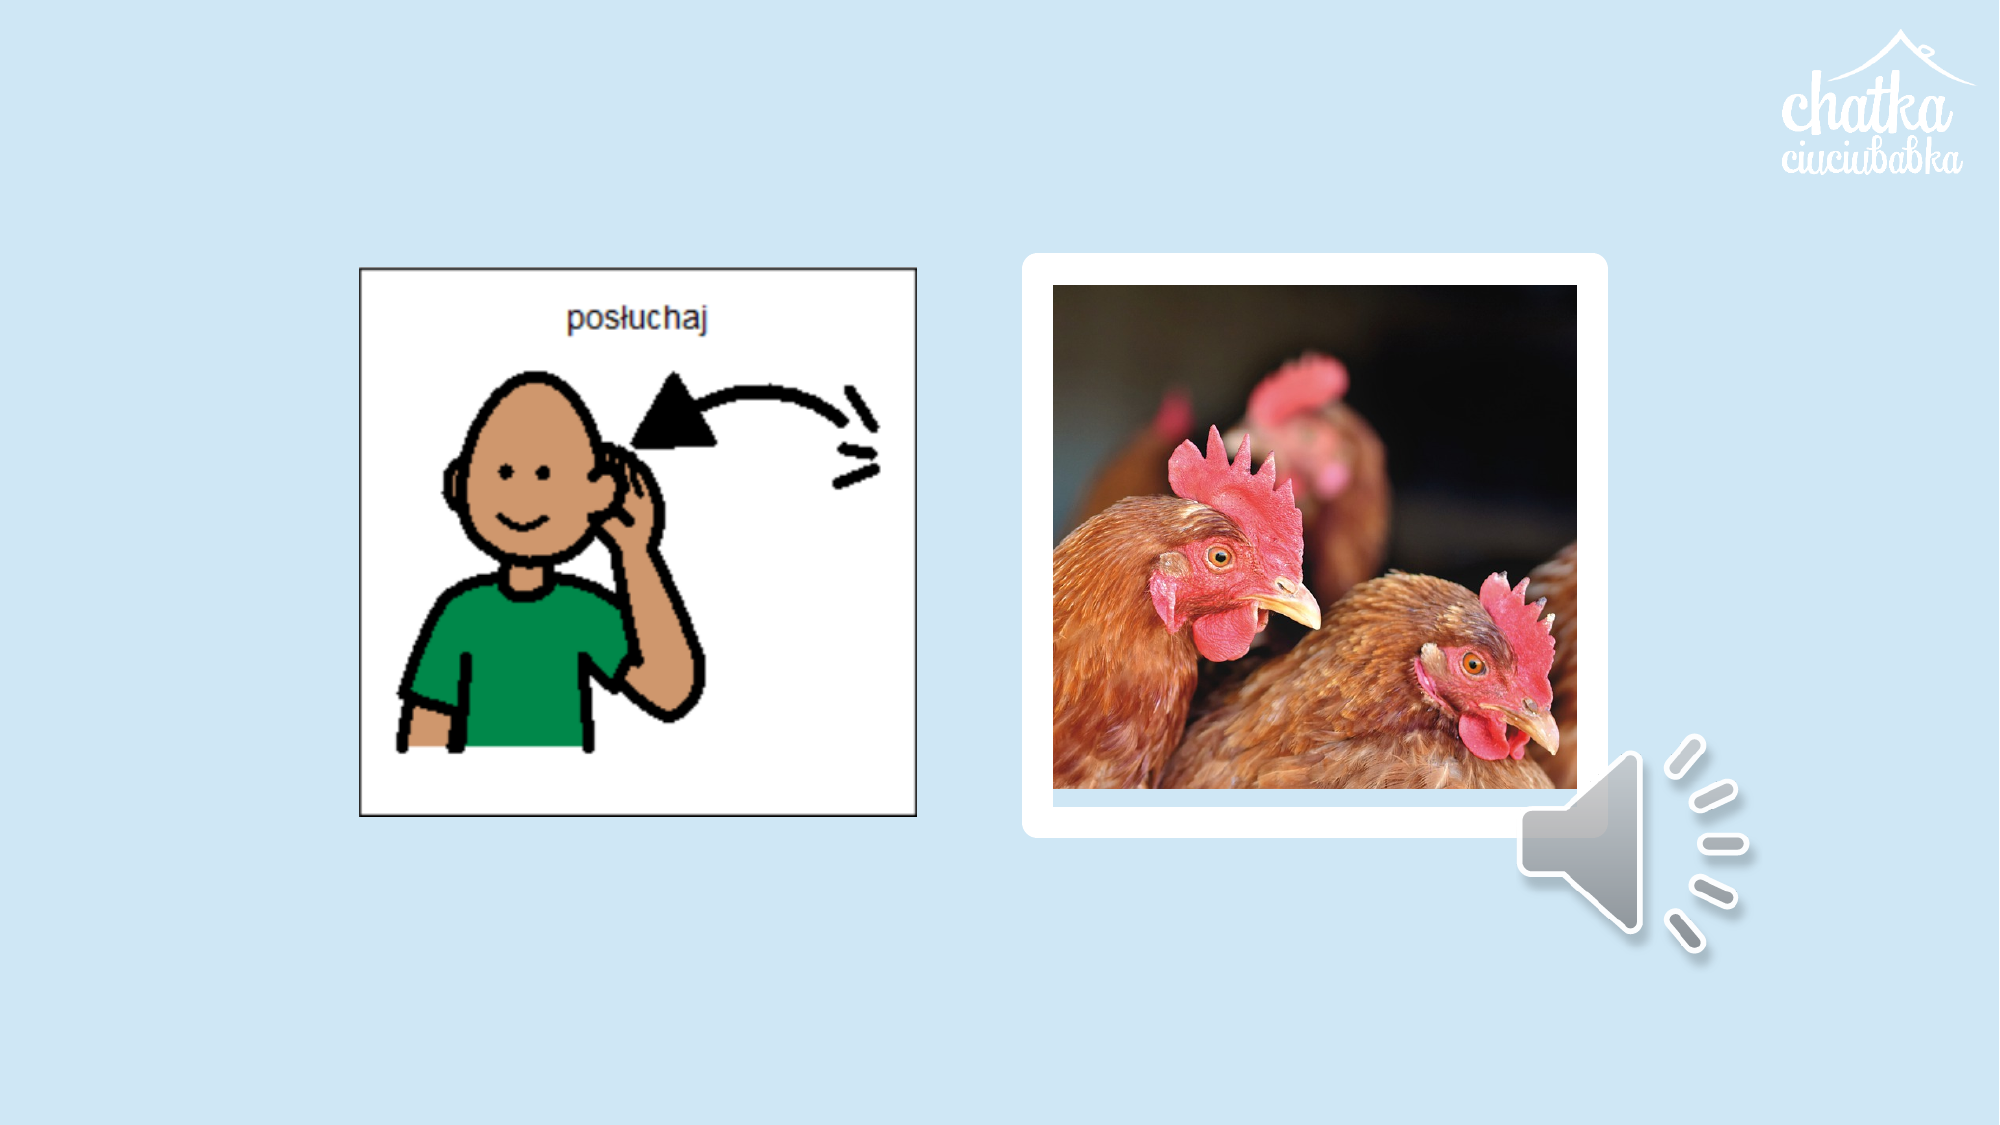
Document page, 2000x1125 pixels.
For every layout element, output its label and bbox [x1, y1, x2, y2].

picture [359, 267, 917, 817]
picture [1053, 284, 1763, 974]
picture [1755, 5, 1991, 241]
